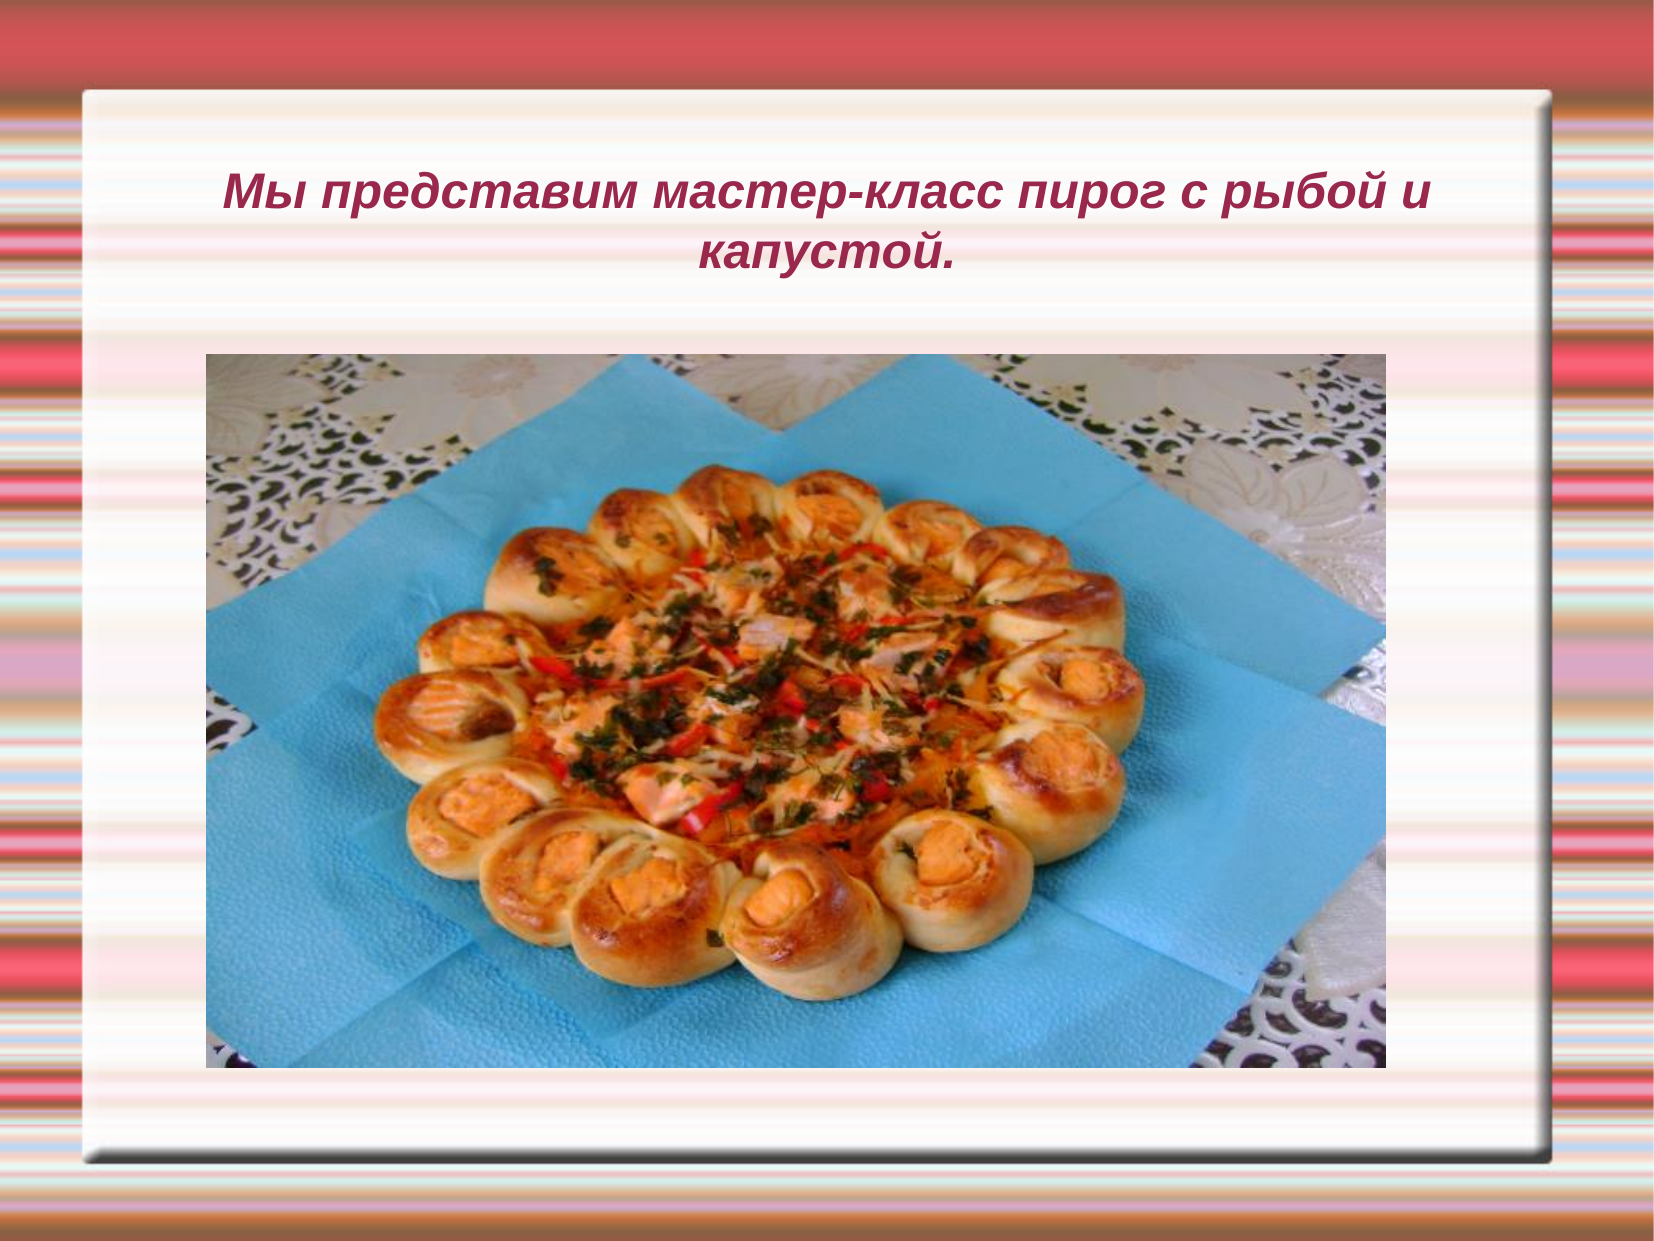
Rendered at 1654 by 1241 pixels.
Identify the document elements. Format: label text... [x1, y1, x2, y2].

title Мы представим мастер-класс пирог с рыбой и капустой. [121, 114, 1534, 322]
picture [206, 354, 1386, 1068]
